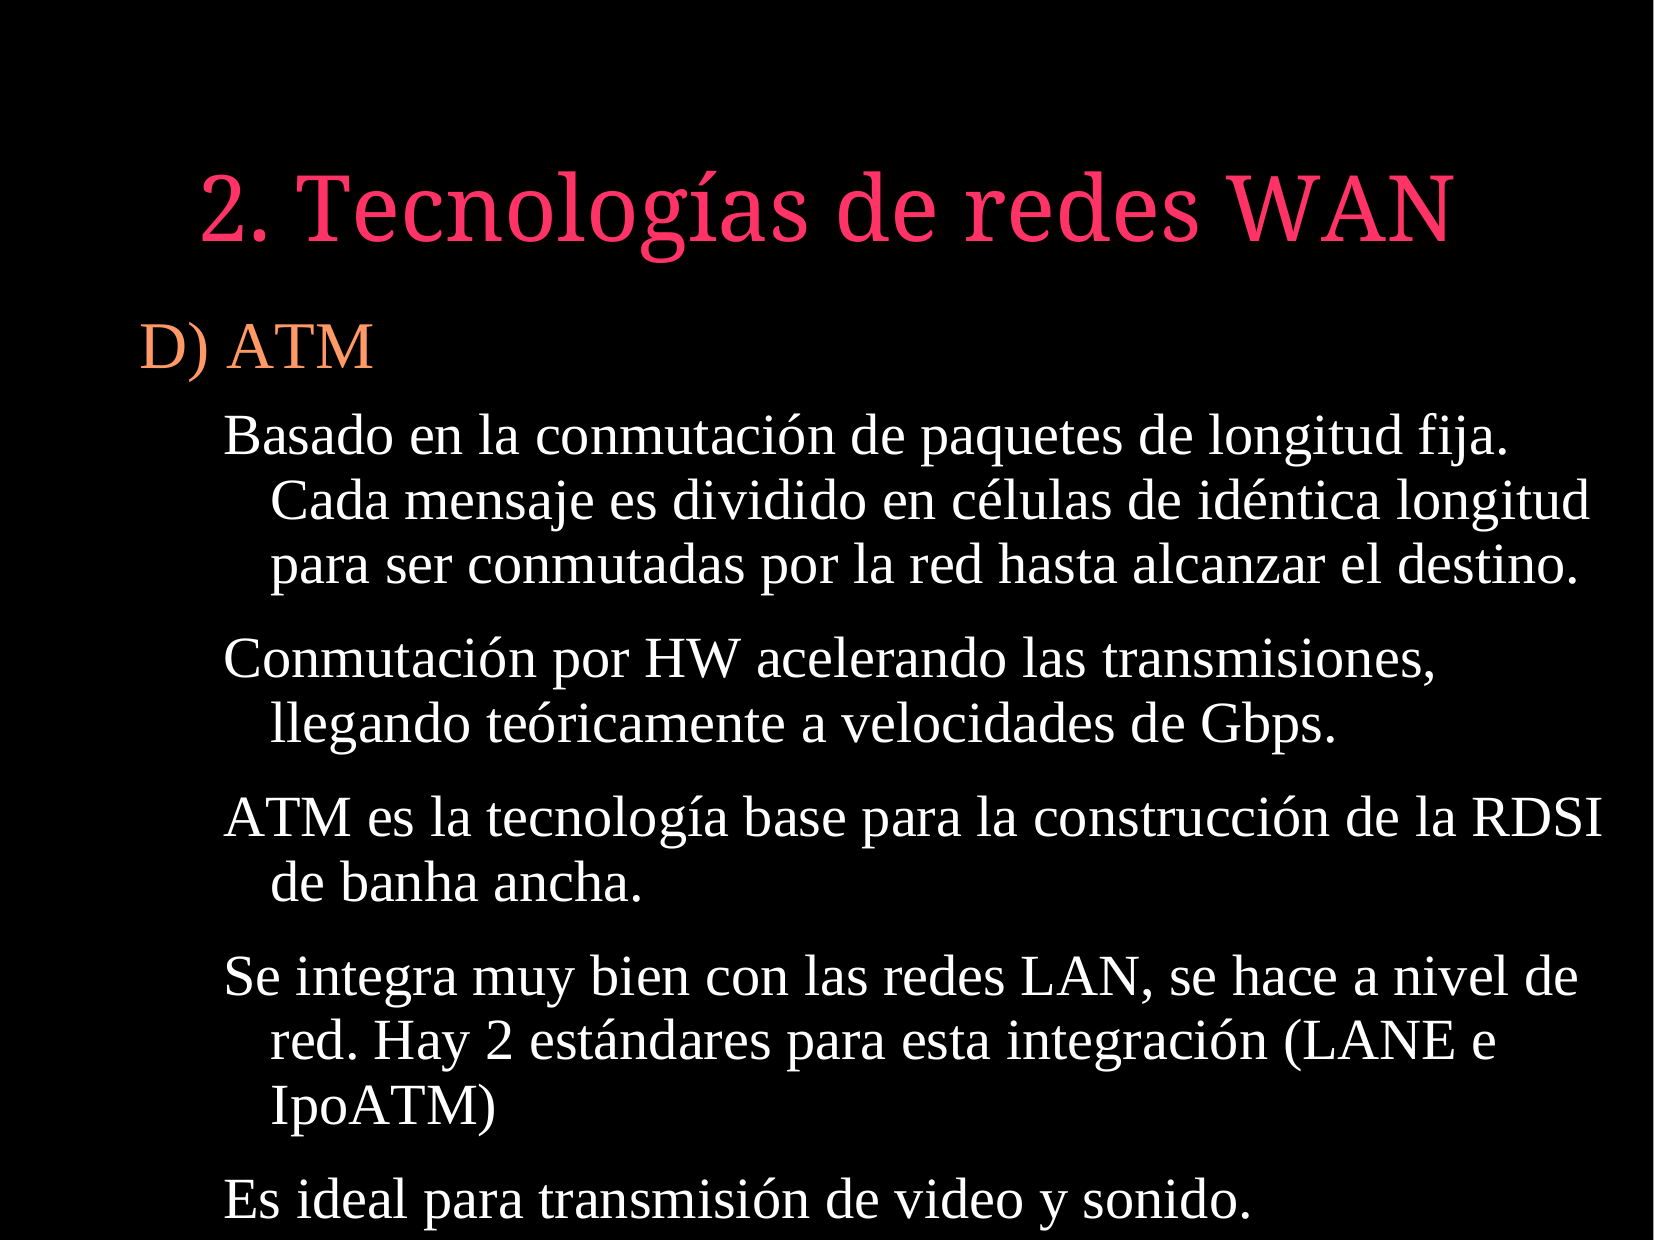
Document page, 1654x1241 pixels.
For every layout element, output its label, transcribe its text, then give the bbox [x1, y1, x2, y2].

title 2. Tecnologías de redes WAN [121, 102, 1534, 308]
text_box Basado en la conmutación de paquetes de longitud fija. Cada mensaje es dividido en células de idéntica longitud para ser conmutadas por la red hasta alcanzar el destino. Conmutación por HW acelerando las transmisiones, llegando teóricamente a velocidades de Gbps. ATM es la tecnología base para la construcción de la RDSI de banha ancha. Se integra muy bien con las redes LAN, se hace a nivel de red. Hay 2 estándares para esta integración (LANE e IpoATM) Es ideal para transmisión de video y sonido. [128, 402, 1632, 1241]
list D) ATM [121, 308, 1534, 1091]
